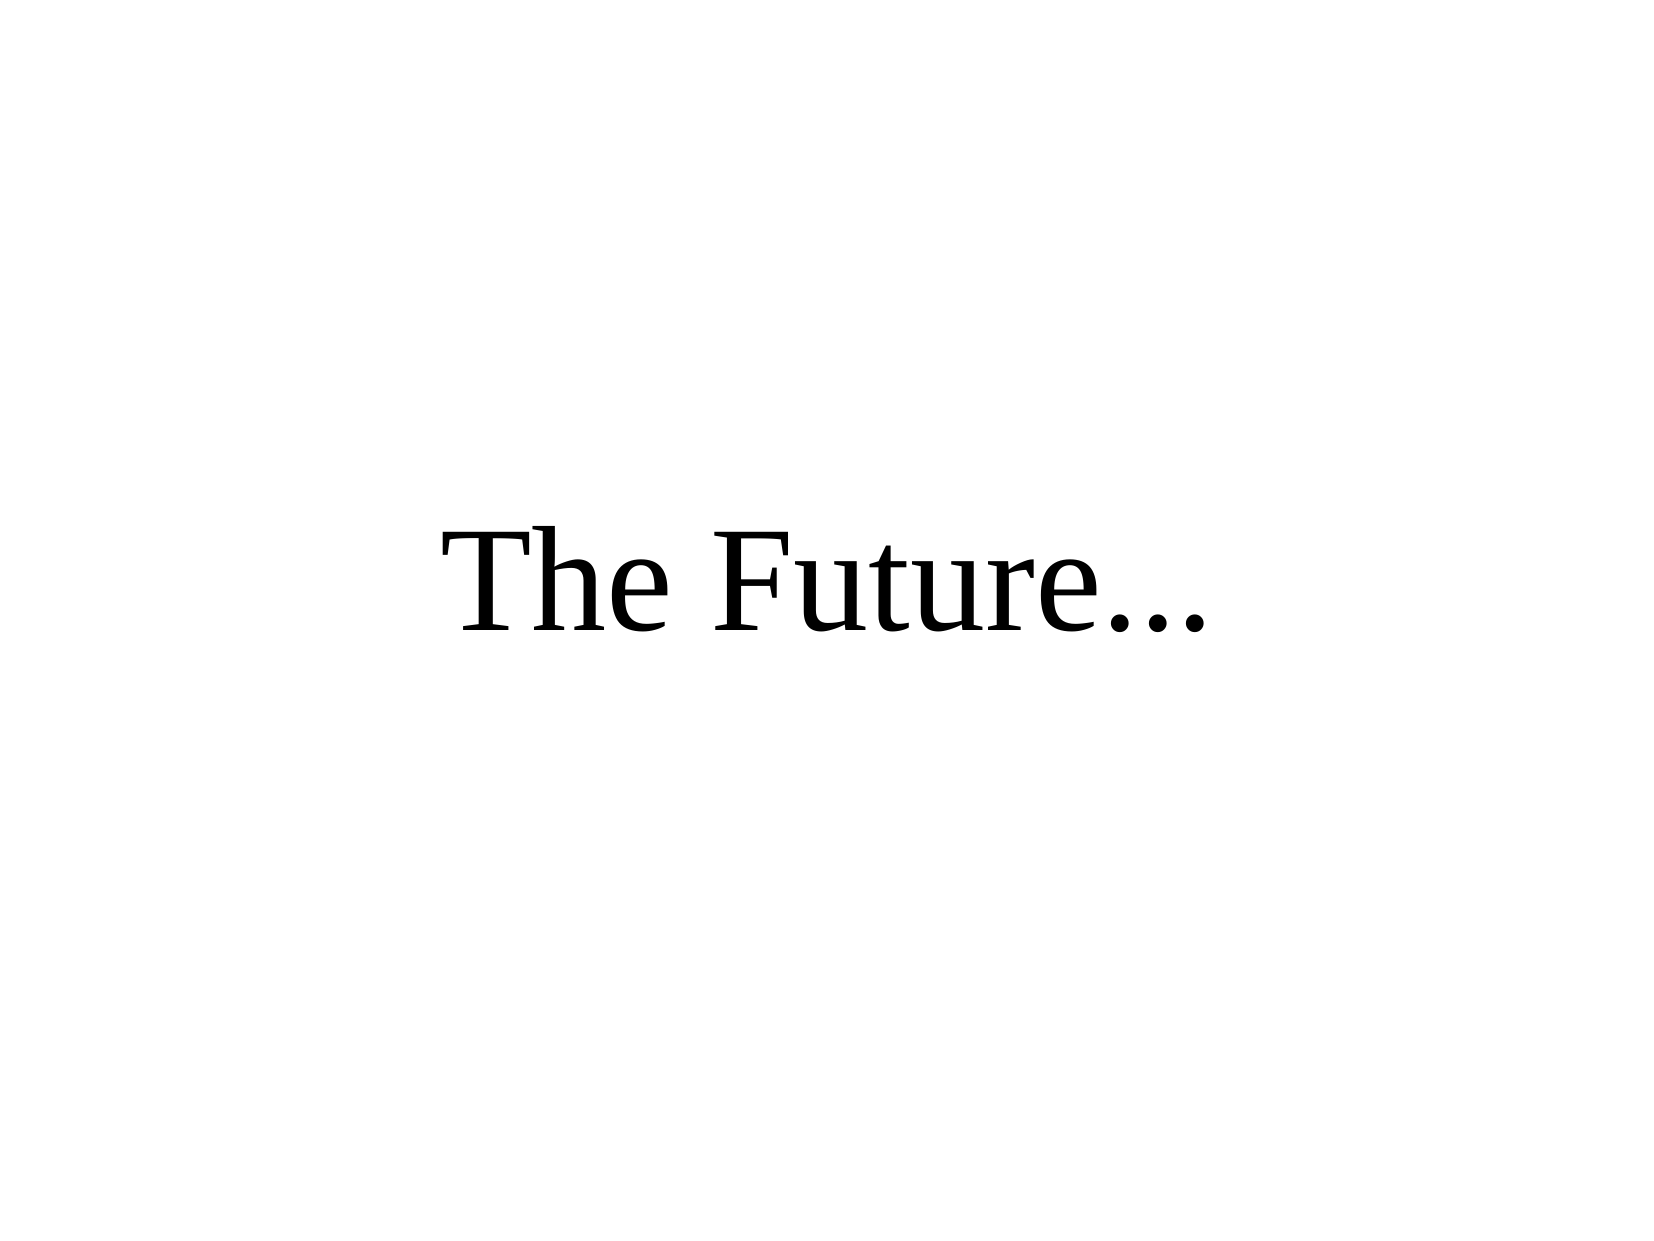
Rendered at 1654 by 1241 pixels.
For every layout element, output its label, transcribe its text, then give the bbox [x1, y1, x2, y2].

title The Future... [121, 476, 1534, 684]
